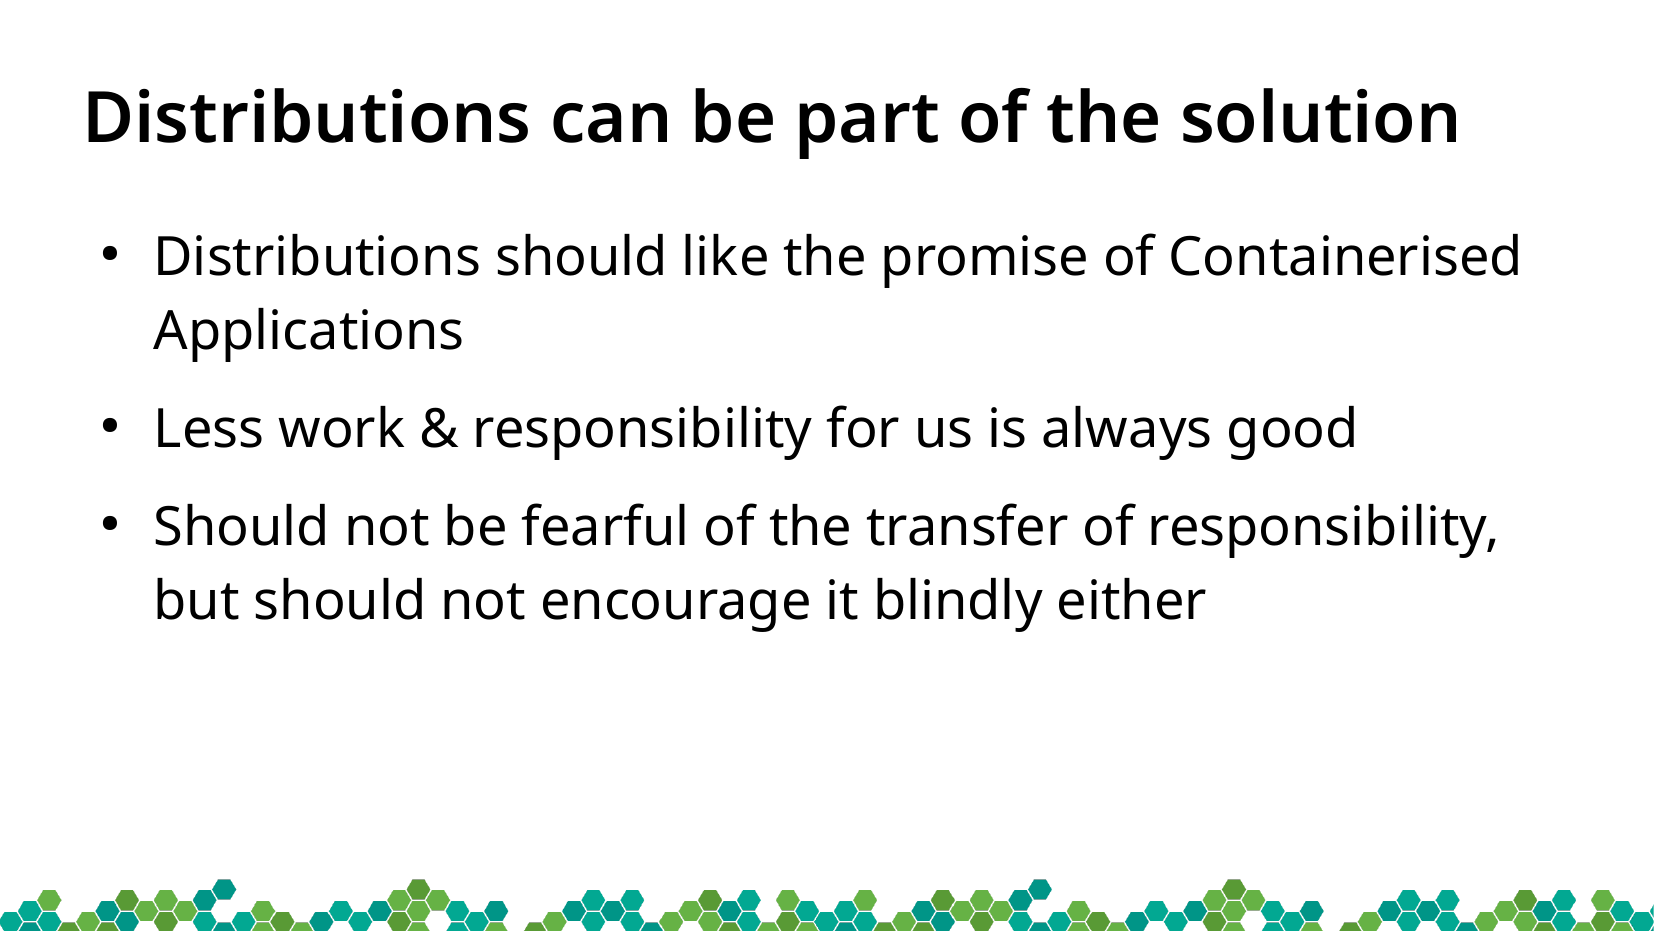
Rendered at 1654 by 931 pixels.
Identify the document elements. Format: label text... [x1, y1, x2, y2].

list Distributions should like the promise of Containerised Applications Less work & responsibility for us is always good Should not be fearful of the transfer of responsibility, but should not encourage it blindly either [82, 217, 1571, 822]
title Distributions can be part of the solution [82, 37, 1571, 193]
picture [0, 871, 1654, 931]
